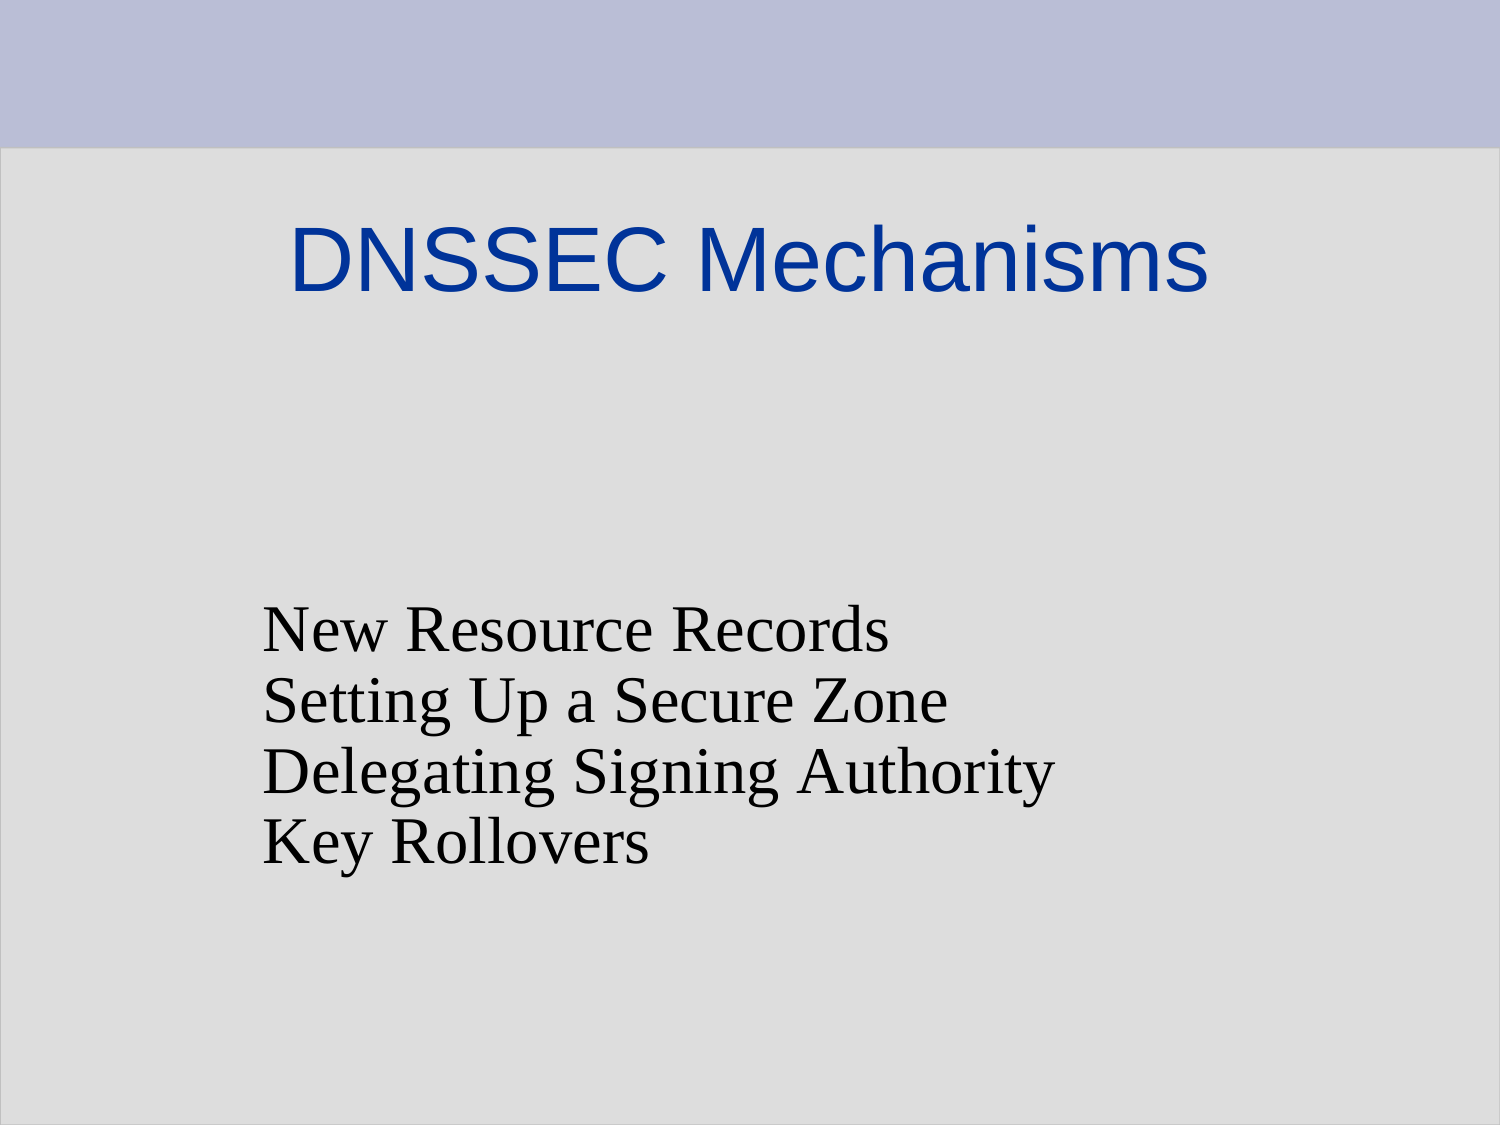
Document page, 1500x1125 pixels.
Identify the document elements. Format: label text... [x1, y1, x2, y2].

title DNSSEC Mechanisms [142, 201, 1357, 377]
subtitle New Resource Records Setting Up a Secure Zone Delegating Signing Authority Key Rollovers [230, 512, 1281, 951]
